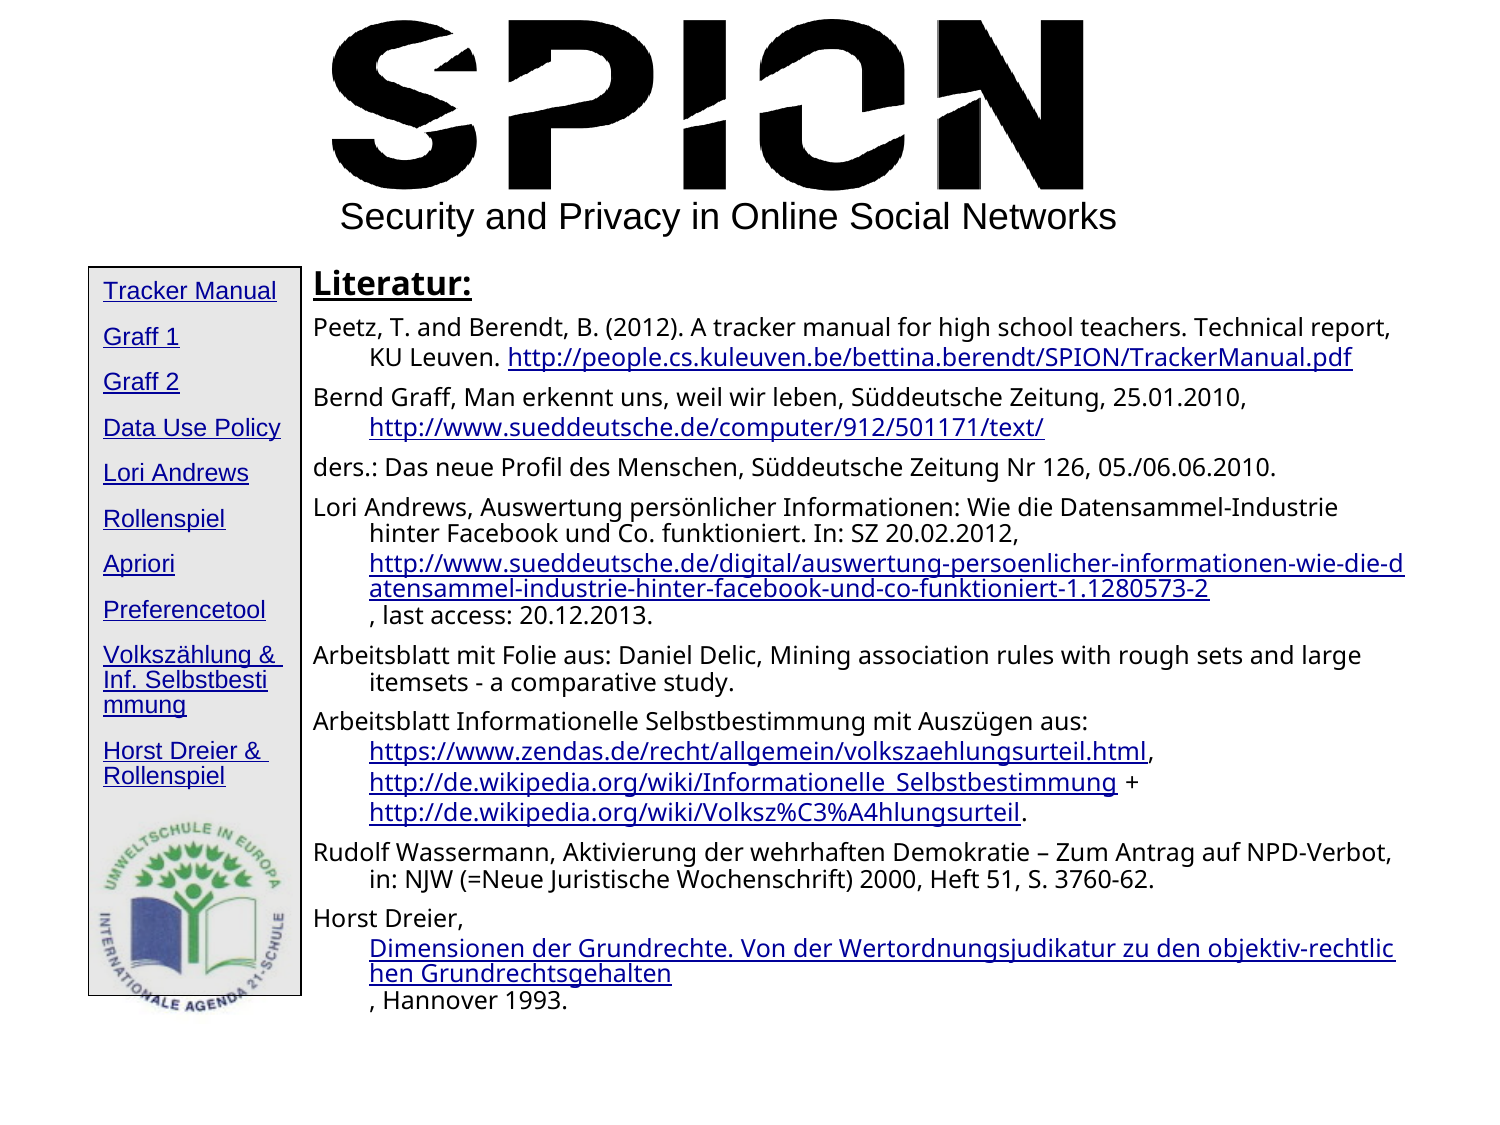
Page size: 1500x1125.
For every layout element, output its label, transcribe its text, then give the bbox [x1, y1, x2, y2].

picture [88, 996, 293, 1024]
picture [324, 0, 1093, 208]
list Literatur: Peetz, T. and Berendt, B. (2012). A tracker manual for high school teachers. Technical report, KU Leuven. http://people.cs.kuleuven.be/bettina.berendt/SPION/TrackerManual.pdf Bernd Graff, Man erkennt uns, weil wir leben, Süddeutsche Zeitung, 25.01.2010, http://www.sueddeutsche.de/computer/912/501171/text/ ders.: Das neue Profil des Menschen, Süddeutsche Zeitung Nr 126, 05./06.06.2010. Lori Andrews, Auswertung persönlicher Informationen: Wie die Datensammel-Industrie hinter Facebook und Co. funktioniert. In: SZ 20.02.2012, http://www.sueddeutsche.de/digital/auswertung-persoenlicher-informationen-wie-die-datensammel-industrie-hinter-facebook-und-co-funktioniert-1.1280573-2, last access: 20.12.2013. Arbeitsblatt mit Folie aus: Daniel Delic, Mining association rules with rough sets and large itemsets - a comparative study. Arbeitsblatt Informationelle Selbstbestimmung mit Auszügen aus: https://www.zendas.de/recht/allgemein/volkszaehlungsurteil.html, http://de.wikipedia.org/wiki/Informationelle_Selbstbestimmung + http://de.wikipedia.org/wiki/Volksz%C3%A4hlungsurteil. Rudolf Wassermann, Aktivierung der wehrhaften Demokratie – Zum Antrag auf NPD-Verbot, in: NJW (=Neue Juristische Wochenschrift) 2000, Heft 51, S. 3760-62. Horst Dreier, Dimensionen der Grundrechte. Von der Wertordnungsjudikatur zu den objektiv-rechtlichen Grundrechtsgehalten, Hannover 1993. [312, 267, 1411, 1026]
